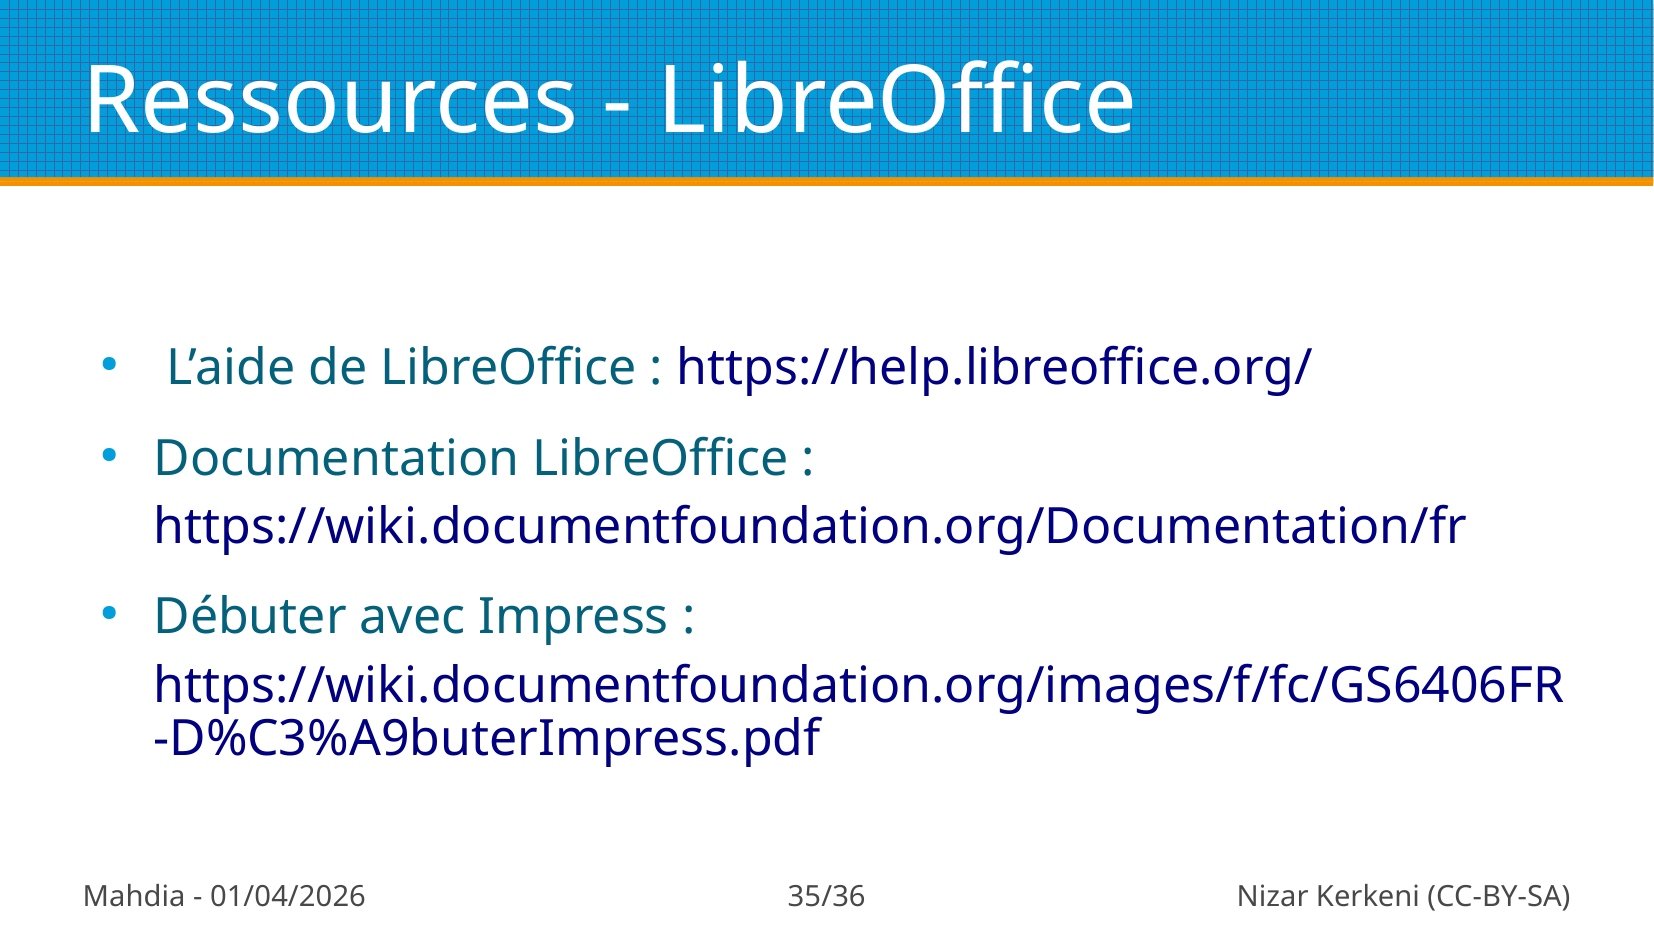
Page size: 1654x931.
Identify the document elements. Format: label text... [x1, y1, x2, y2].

title Ressources - LibreOffice [82, 14, 1571, 178]
list L’aide de LibreOffice : https://help.libreoffice.org/ Documentation LibreOffice : https://wiki.documentfoundation.org/Documentation/fr Débuter avec Impress : https://wiki.documentfoundation.org/images/f/fc/GS6406FR-D%C3%A9buterImpress.pdf [82, 236, 1571, 813]
